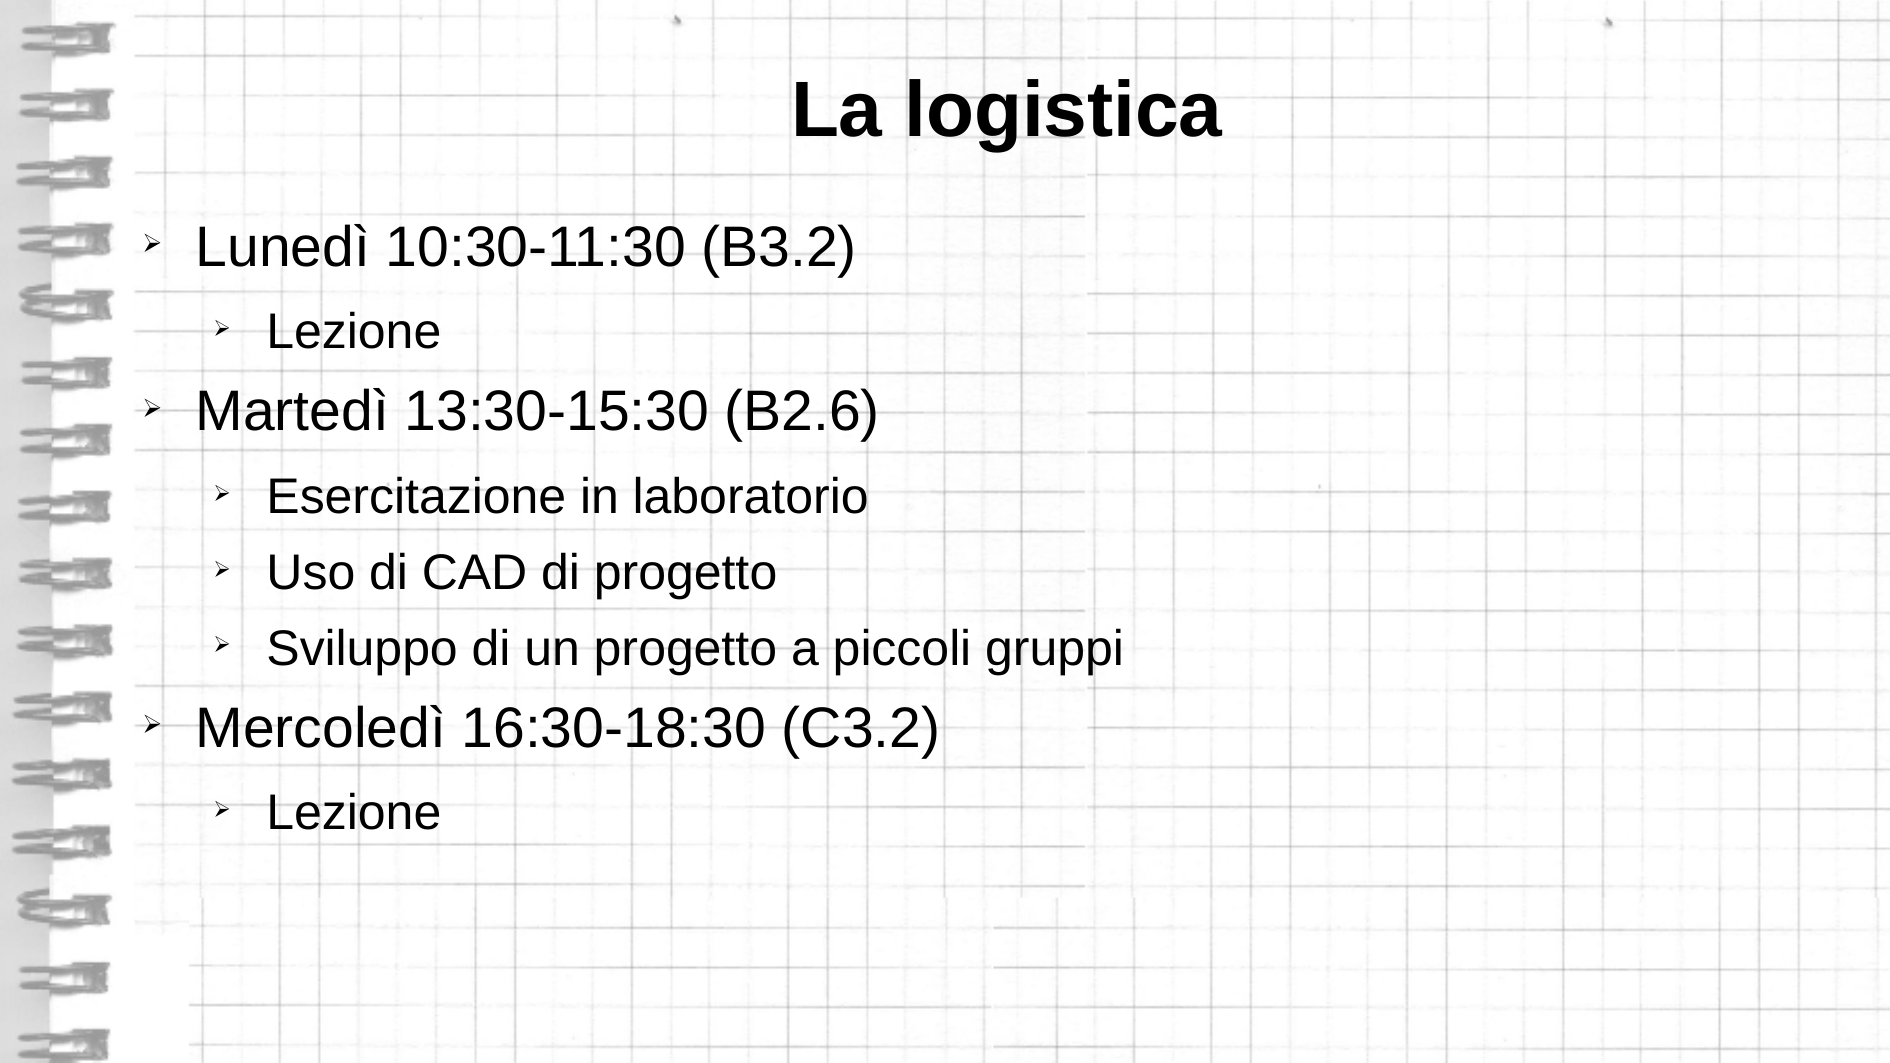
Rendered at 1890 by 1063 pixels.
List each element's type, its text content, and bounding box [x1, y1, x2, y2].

title La logistica [124, 20, 1890, 198]
list Lunedì 10:30-11:30 (B3.2) Lezione Martedì 13:30-15:30 (B2.6) Esercitazione in laboratorio Uso di CAD di progetto Sviluppo di un progetto a piccoli gruppi Mercoledì 16:30-18:30 (C3.2) Lezione [124, 214, 1890, 841]
picture [0, 0, 1890, 1063]
